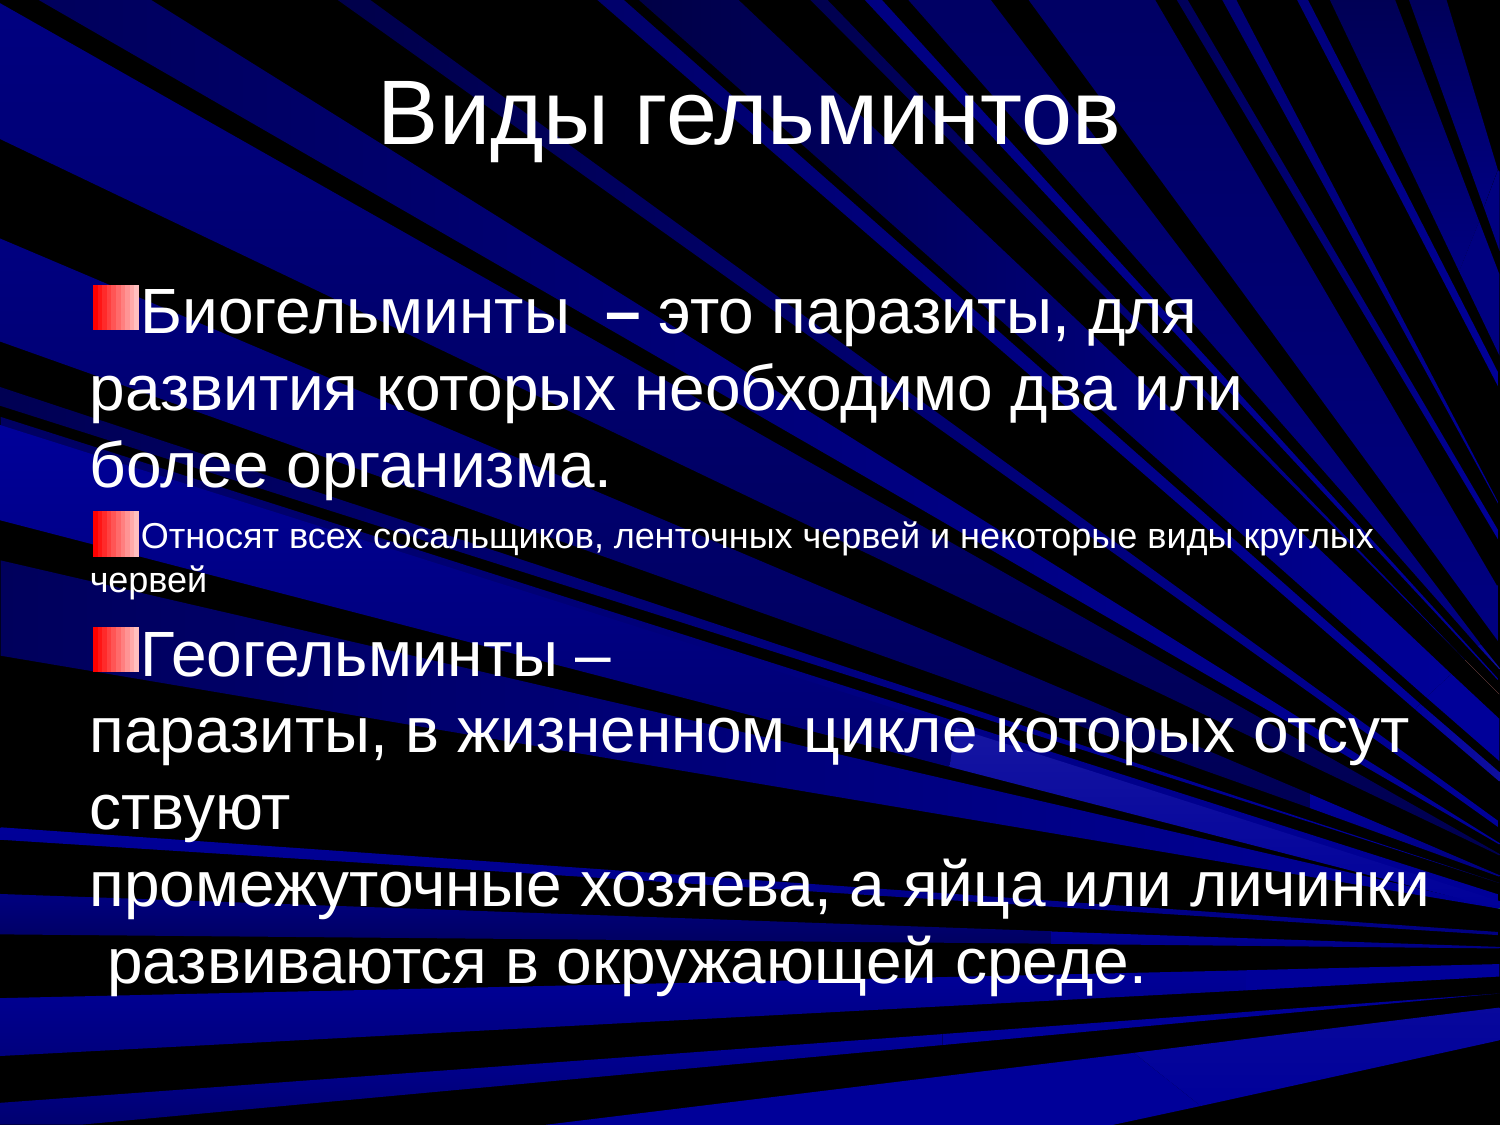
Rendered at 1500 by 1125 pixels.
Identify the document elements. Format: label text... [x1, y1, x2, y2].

list Биогельминты – это паразиты, для развития которых необходимо два или более организма. Относят всех сосальщиков, ленточных червей и некоторые виды круглых червей Геогельминты – паразиты, в жизненном цикле которых отсутствуют промежуточные хозяева, а яйца или личинки развиваются в окружающей среде. [75, 262, 1447, 1006]
title Виды гельминтов [75, 45, 1425, 234]
